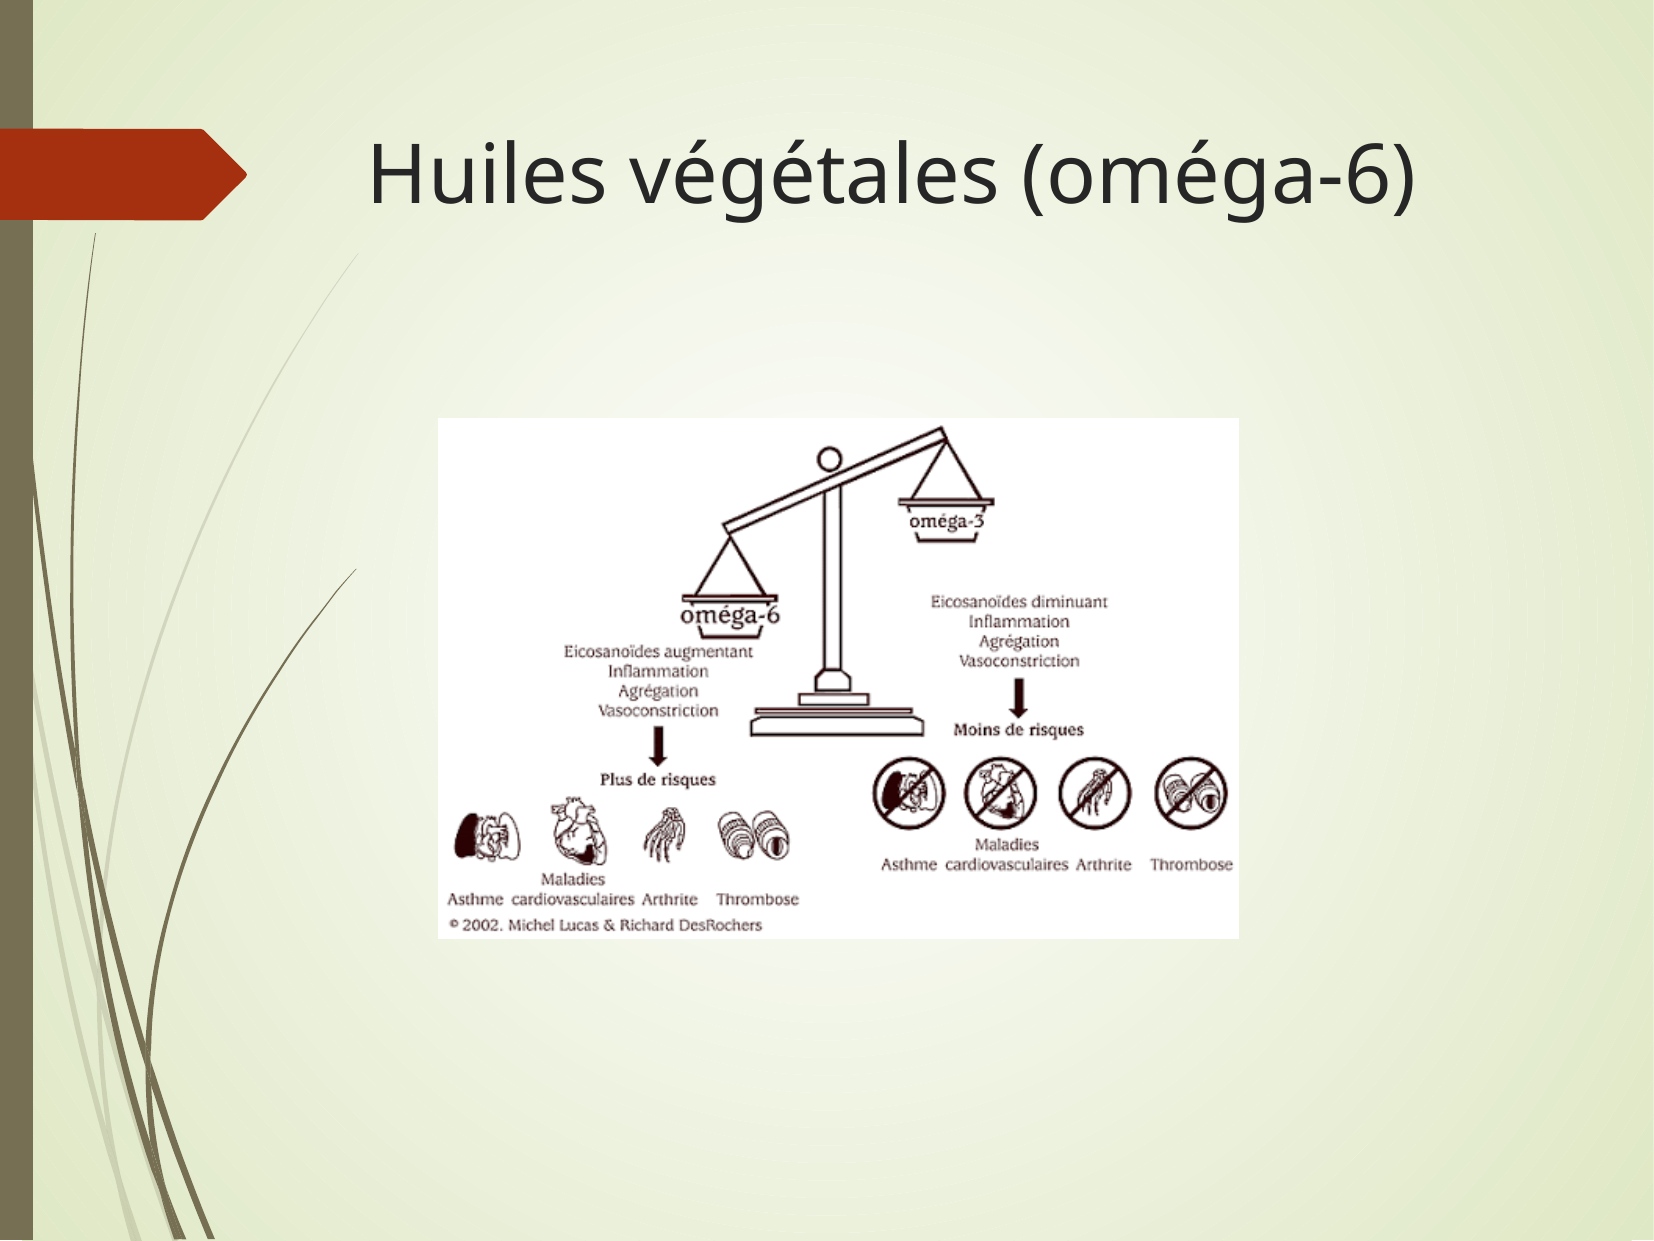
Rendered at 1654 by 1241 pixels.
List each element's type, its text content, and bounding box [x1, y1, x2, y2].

picture [438, 418, 1239, 939]
title Huiles végétales (oméga-6) [351, 112, 1544, 345]
